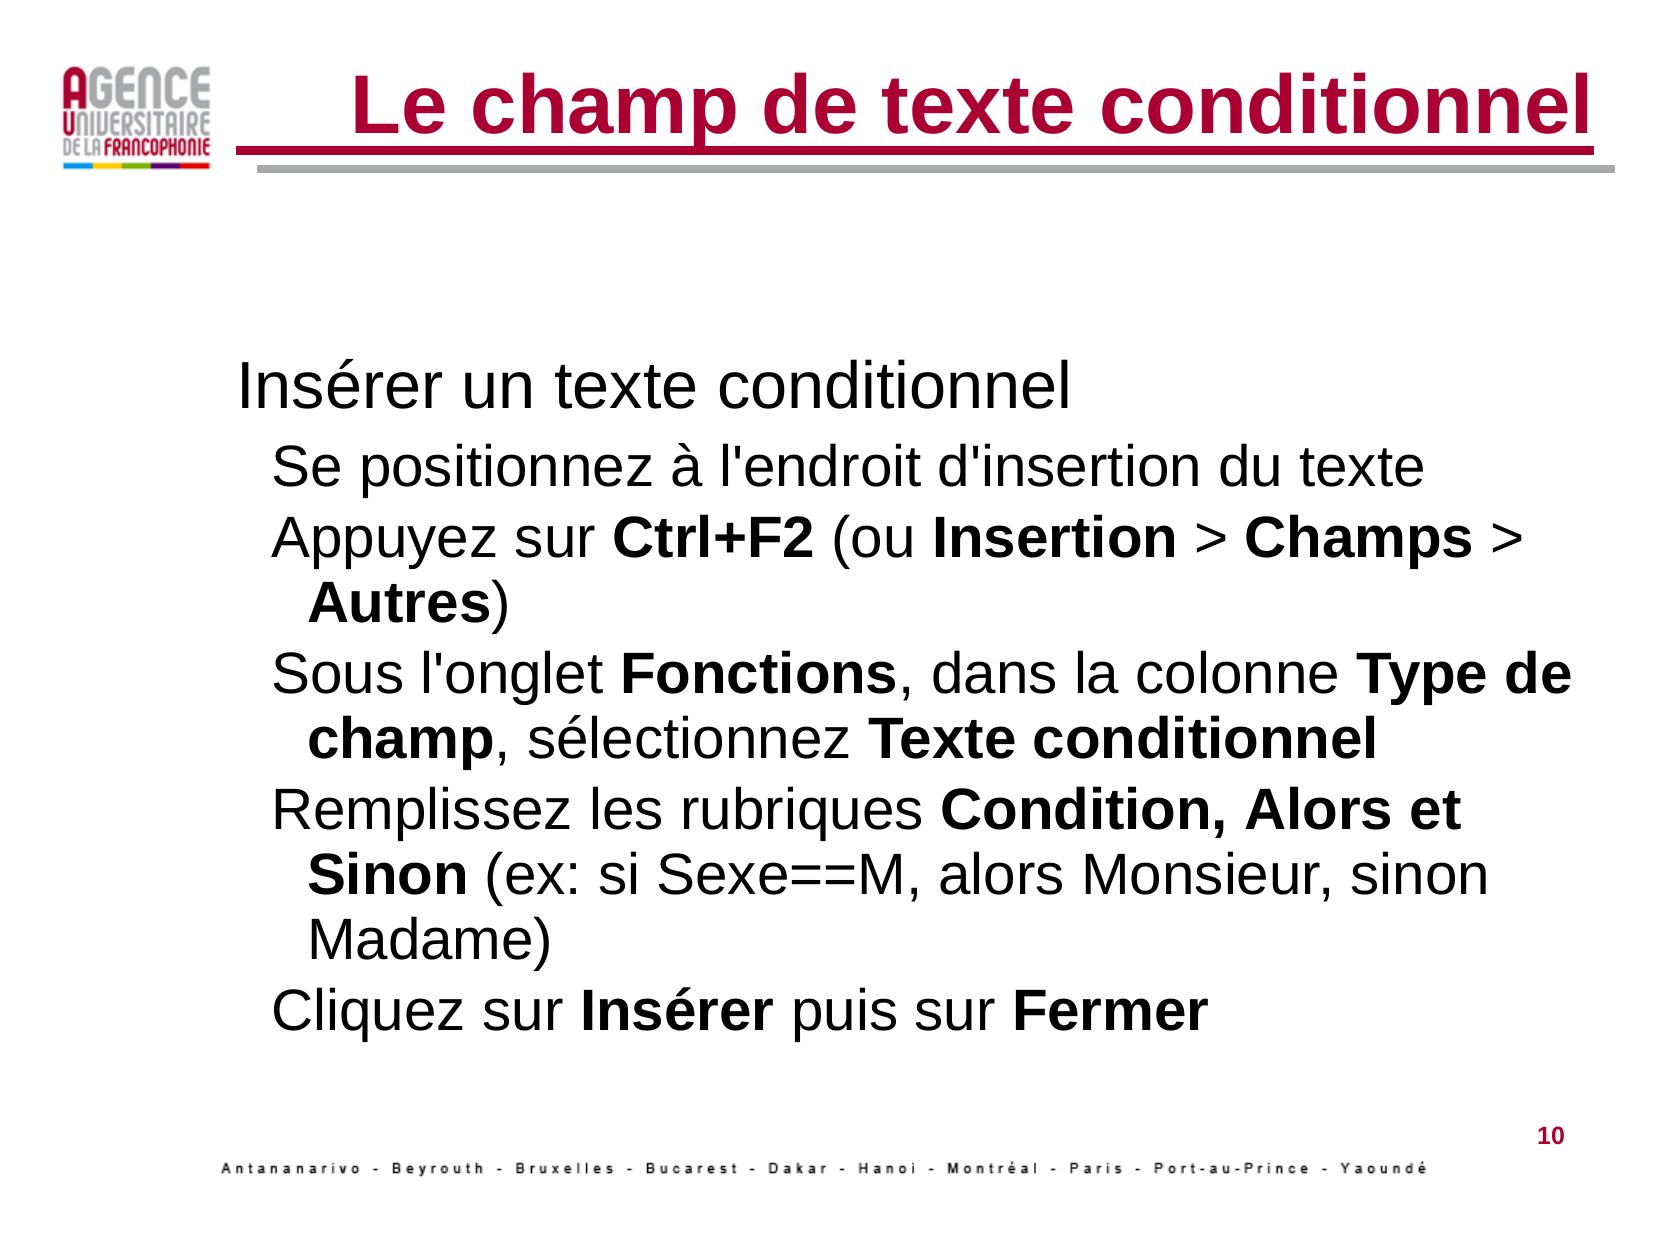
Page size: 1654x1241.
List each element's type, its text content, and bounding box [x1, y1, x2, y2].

subtitle Insérer un texte conditionnel Se positionnez à l'endroit d'insertion du texte Appuyez sur Ctrl+F2 (ou Insertion > Champs > Autres) Sous l'onglet Fonctions, dans la colonne Type de champ, sélectionnez Texte conditionnel Remplissez les rubriques Condition, Alors et Sinon (ex: si Sexe==M, alors Monsieur, sinon Madame) Cliquez sur Insérer puis sur Fermer [236, 241, 1595, 1150]
title Le champ de texte conditionnel [236, 58, 1595, 152]
picture [29, 29, 1625, 1241]
